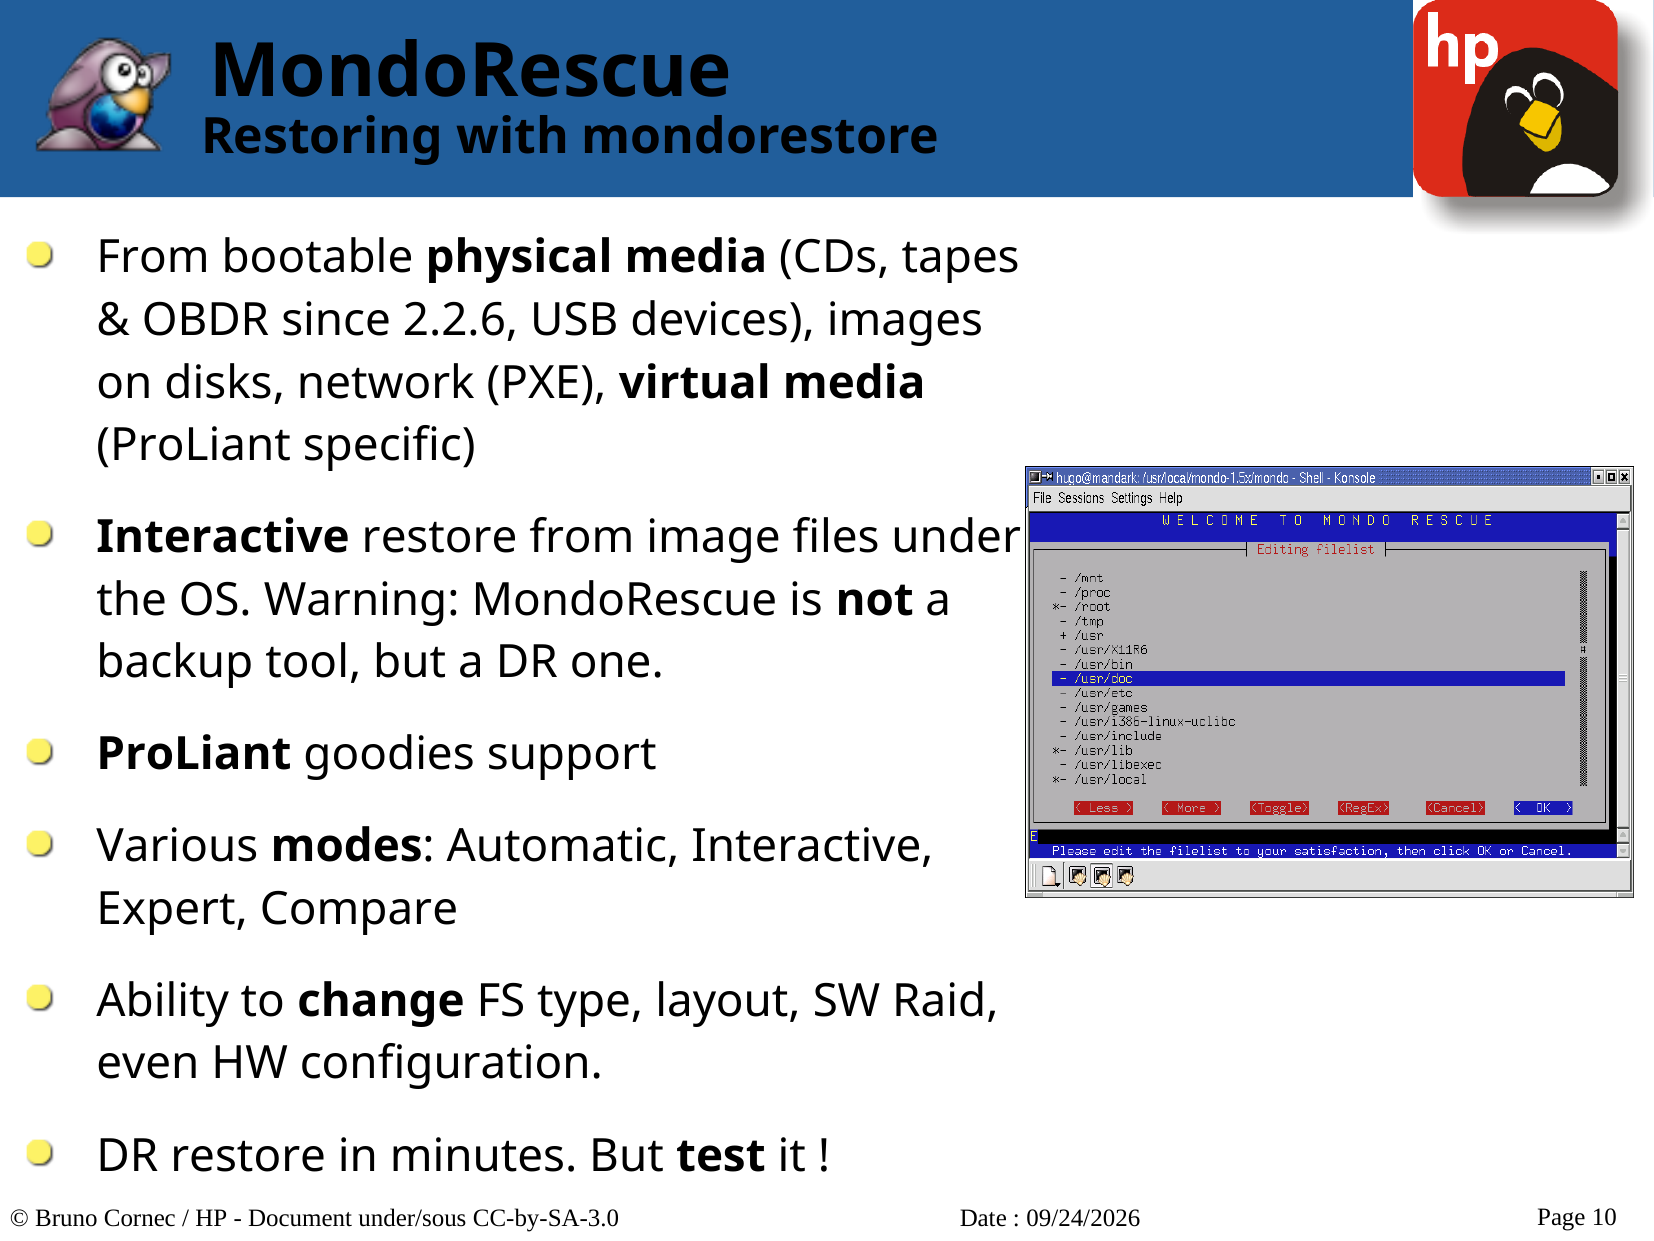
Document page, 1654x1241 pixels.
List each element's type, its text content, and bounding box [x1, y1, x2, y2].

picture [1413, 0, 1654, 235]
picture [0, 0, 211, 199]
title Restoring with mondorestore [201, 32, 1190, 241]
picture [1041, 466, 1634, 898]
list From bootable physical media (CDs, tapes & OBDR since 2.2.6, USB devices), images on disks, network (PXE), virtual media (ProLiant specific) Interactive restore from image files under the OS. Warning: MondoRescue is not a backup tool, but a DR one. ProLiant goodies support Various modes: Automatic, Interactive, Expert, Compare Ability to change FS type, layout, SW Raid, even HW configuration. DR restore in minutes. But test it ! [13, 223, 1041, 1226]
